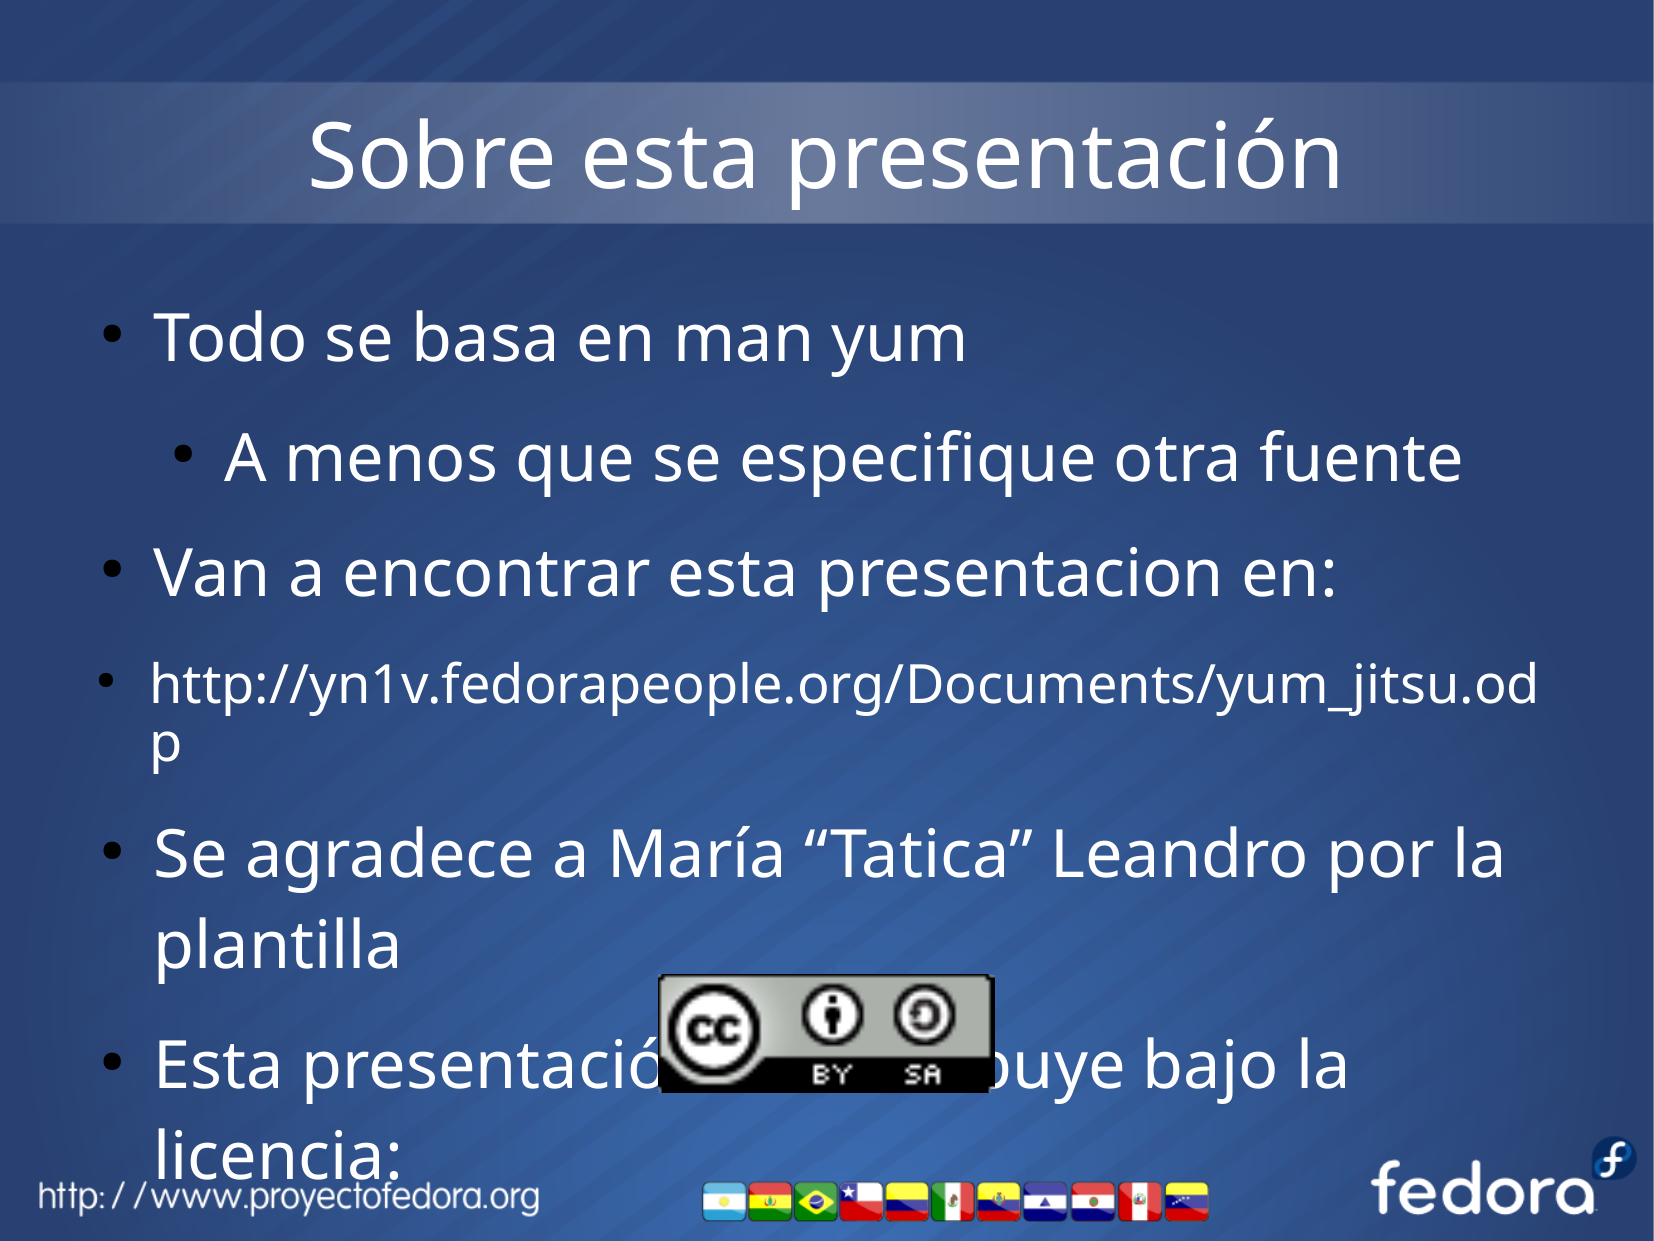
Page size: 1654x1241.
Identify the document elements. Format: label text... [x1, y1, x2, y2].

list Todo se basa en man yum A menos que se especifique otra fuente Van a encontrar esta presentacion en: http://yn1v.fedorapeople.org/Documents/yum_jitsu.odp Se agradece a María “Tatica” Leandro por la plantilla Esta presentación se distribuye bajo la licencia: [82, 290, 1571, 1094]
title Sobre esta presentación [82, 49, 1571, 257]
picture [0, 0, 1654, 1241]
